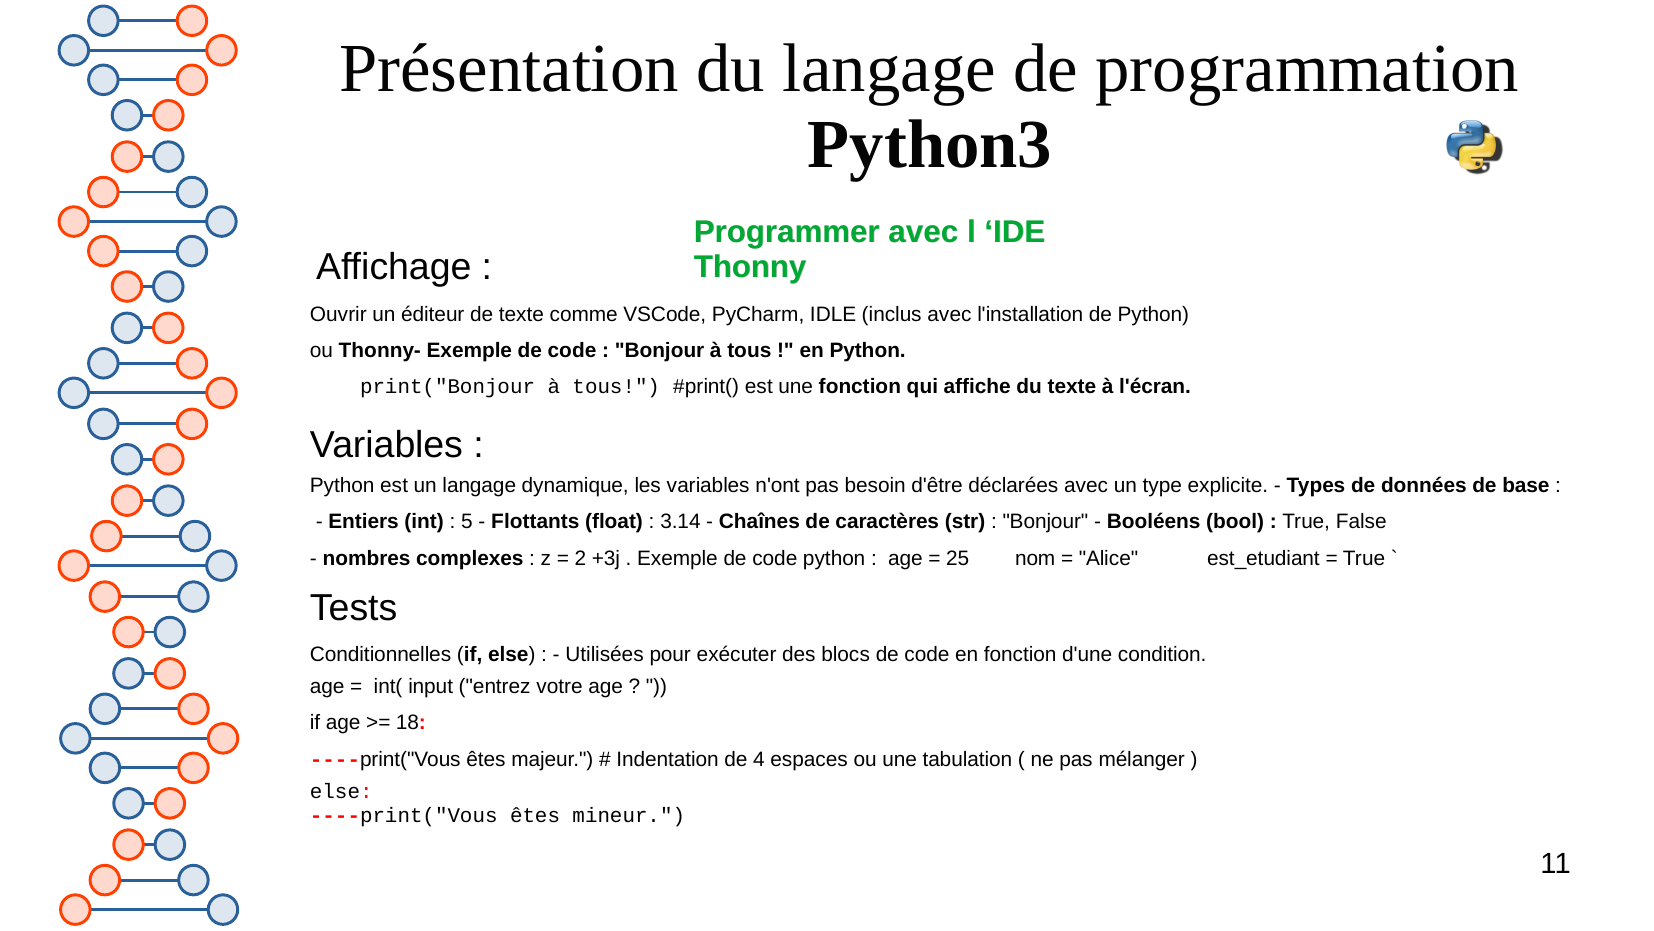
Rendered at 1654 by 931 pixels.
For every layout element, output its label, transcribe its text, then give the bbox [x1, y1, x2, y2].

text_box Conditionnelles (if, else) : - Utilisées pour exécuter des blocs de code en fonction d'une condition. age = int( input ("entrez votre age ? ")) if age >= 18: ----print("Vous êtes majeur.") # Indentation de 4 espaces ou une tabulation ( ne pas mélanger ) else: ----print("Vous êtes mineur.") [295, 635, 1447, 843]
text_box Tests [295, 578, 591, 635]
title Présentation du langage de programmation Python3 [265, 29, 1595, 184]
text_box Python est un langage dynamique, les variables n'ont pas besoin d'être déclarées avec un type explicite. - Types de données de base : - Entiers (int) : 5 - Flottants (float) : 3.14 - Chaînes de caractères (str) : "Bonjour" - Booléens (bool) : True, False - nombres complexes : z = 2 +3j . Exemple de code python : age = 25 nom = "Alice" est_etudiant = True ` [295, 466, 1625, 595]
text_box Variables : [295, 415, 621, 473]
picture [1443, 118, 1506, 176]
text_box Ouvrir un éditeur de texte comme VSCode, PyCharm, IDLE (inclus avec l'installation de Python) ou Thonny- Exemple de code : "Bonjour à tous !" en Python. print("Bonjour à tous!") #print() est une fonction qui affiche du texte à l'écran. [295, 295, 1211, 443]
text_box Programmer avec l ‘IDE Thonny [679, 206, 1182, 257]
text_box Affichage : [301, 238, 538, 296]
